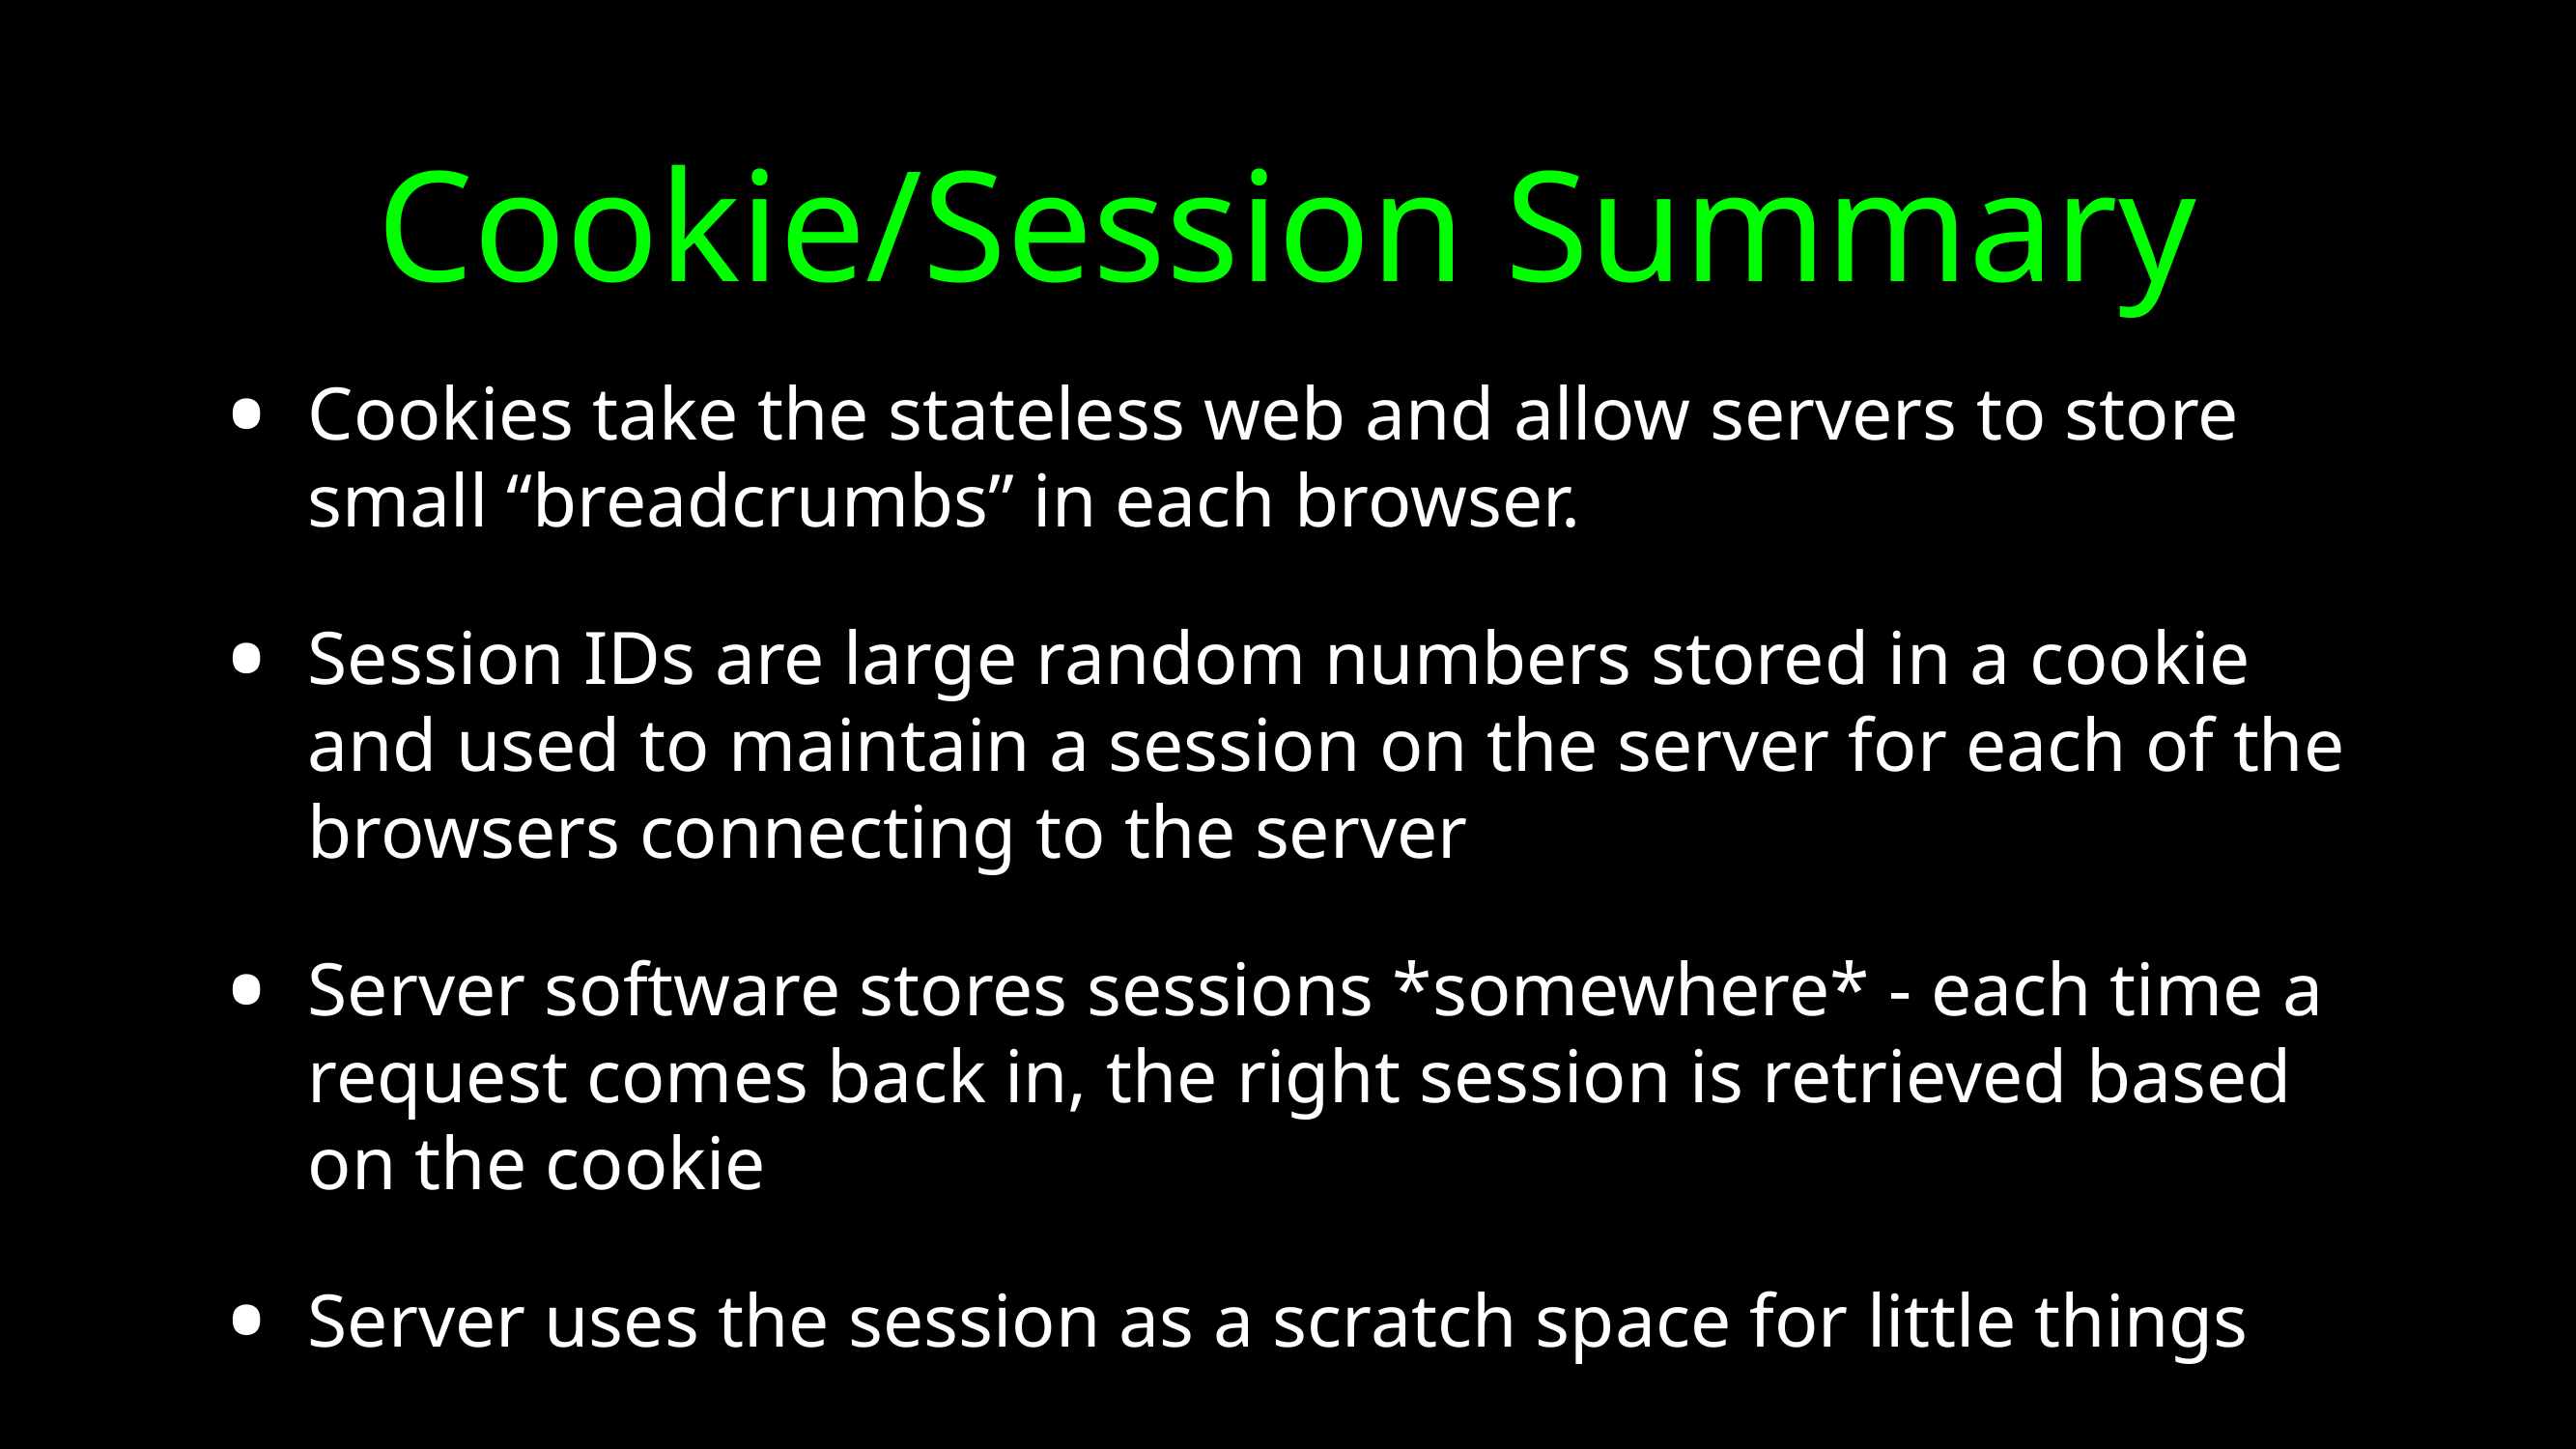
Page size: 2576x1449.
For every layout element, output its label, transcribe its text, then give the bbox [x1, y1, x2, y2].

list Cookies take the stateless web and allow servers to store small “breadcrumbs” in each browser. Session IDs are large random numbers stored in a cookie and used to maintain a session on the server for each of the browsers connecting to the server Server software stores sessions *somewhere* - each time a request comes back in, the right session is retrieved based on the cookie Server uses the session as a scratch space for little things [183, 405, 2392, 1324]
title Cookie/Session Summary [183, 38, 2392, 403]
